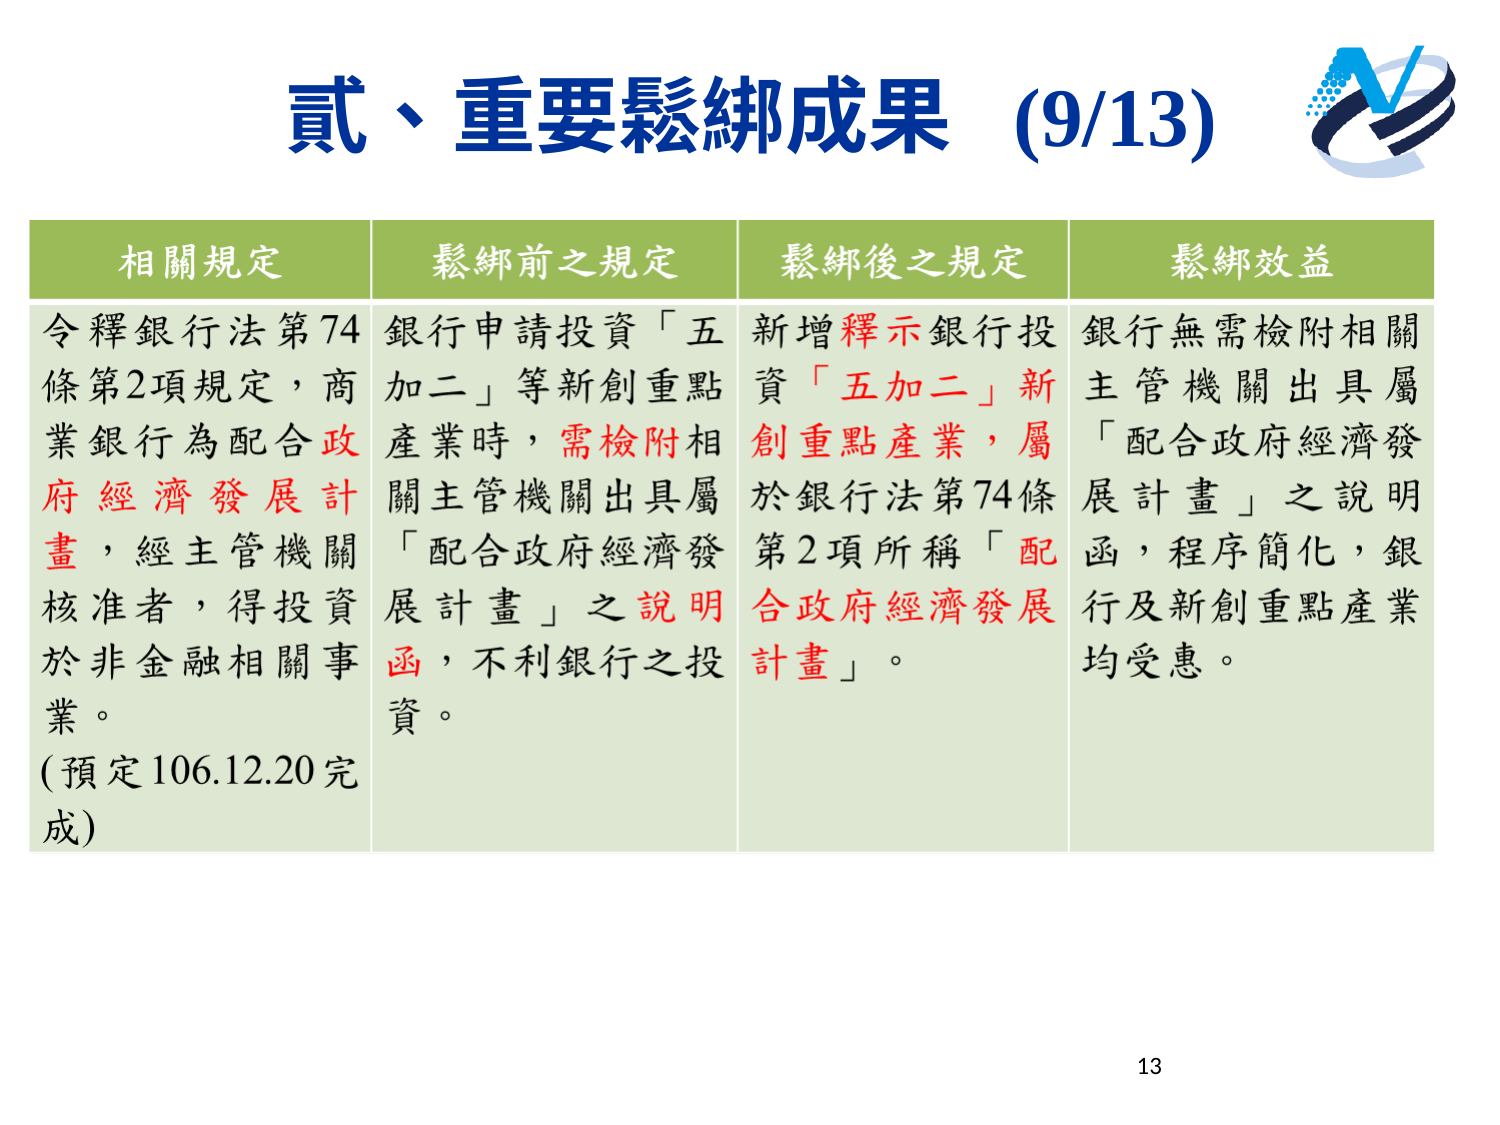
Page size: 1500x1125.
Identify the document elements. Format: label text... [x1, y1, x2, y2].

title 貳、重要鬆綁成果 (9/13) [76, 19, 1427, 207]
text_box 13 [1121, 1035, 1472, 1095]
picture [28, 218, 1436, 874]
